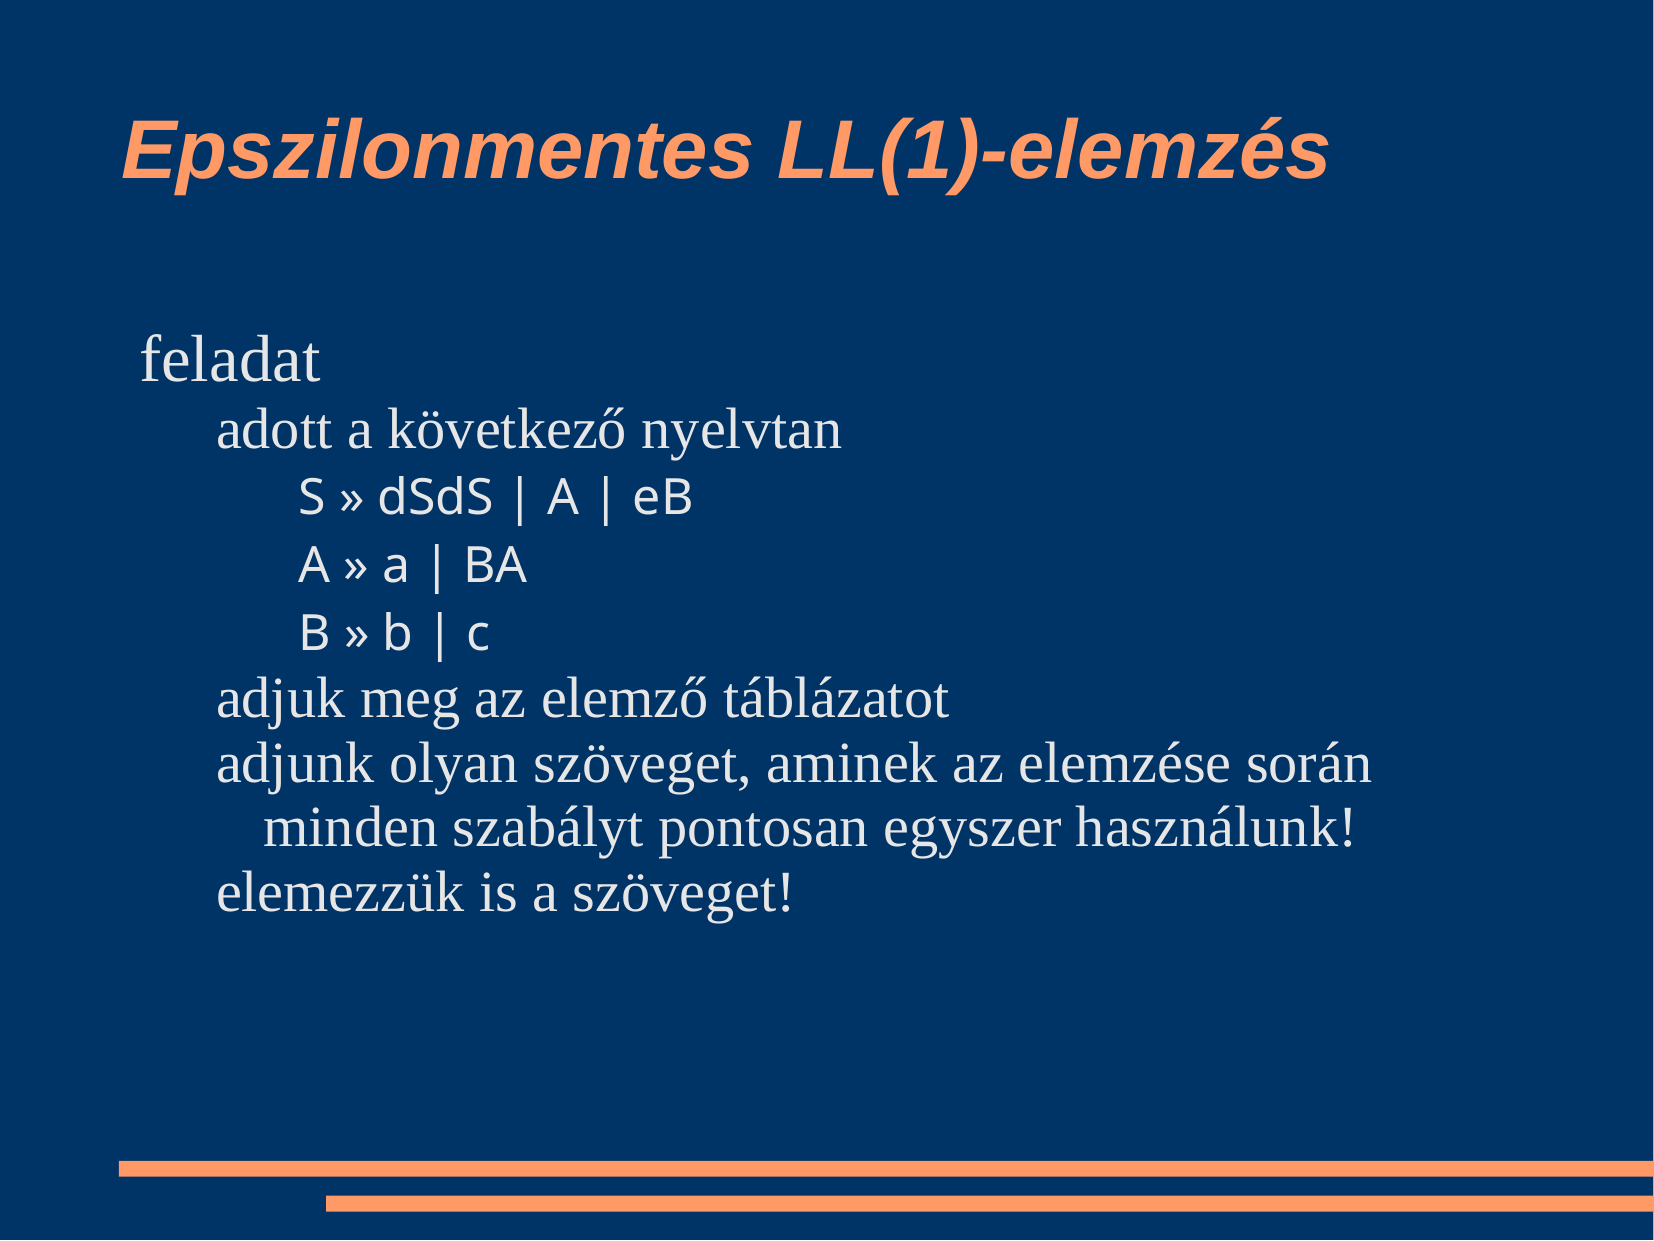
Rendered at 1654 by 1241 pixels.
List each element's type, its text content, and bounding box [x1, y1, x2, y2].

list feladat adott a következő nyelvtan S » dSdS | A | eB A » a | BA B » b | c adjuk meg az elemző táblázatot adjunk olyan szöveget, aminek az elemzése során minden szabályt pontosan egyszer használunk! elemezzük is a szöveget! [121, 322, 1561, 1132]
title Epszilonmentes LL(1)-elemzés [121, 46, 1534, 254]
